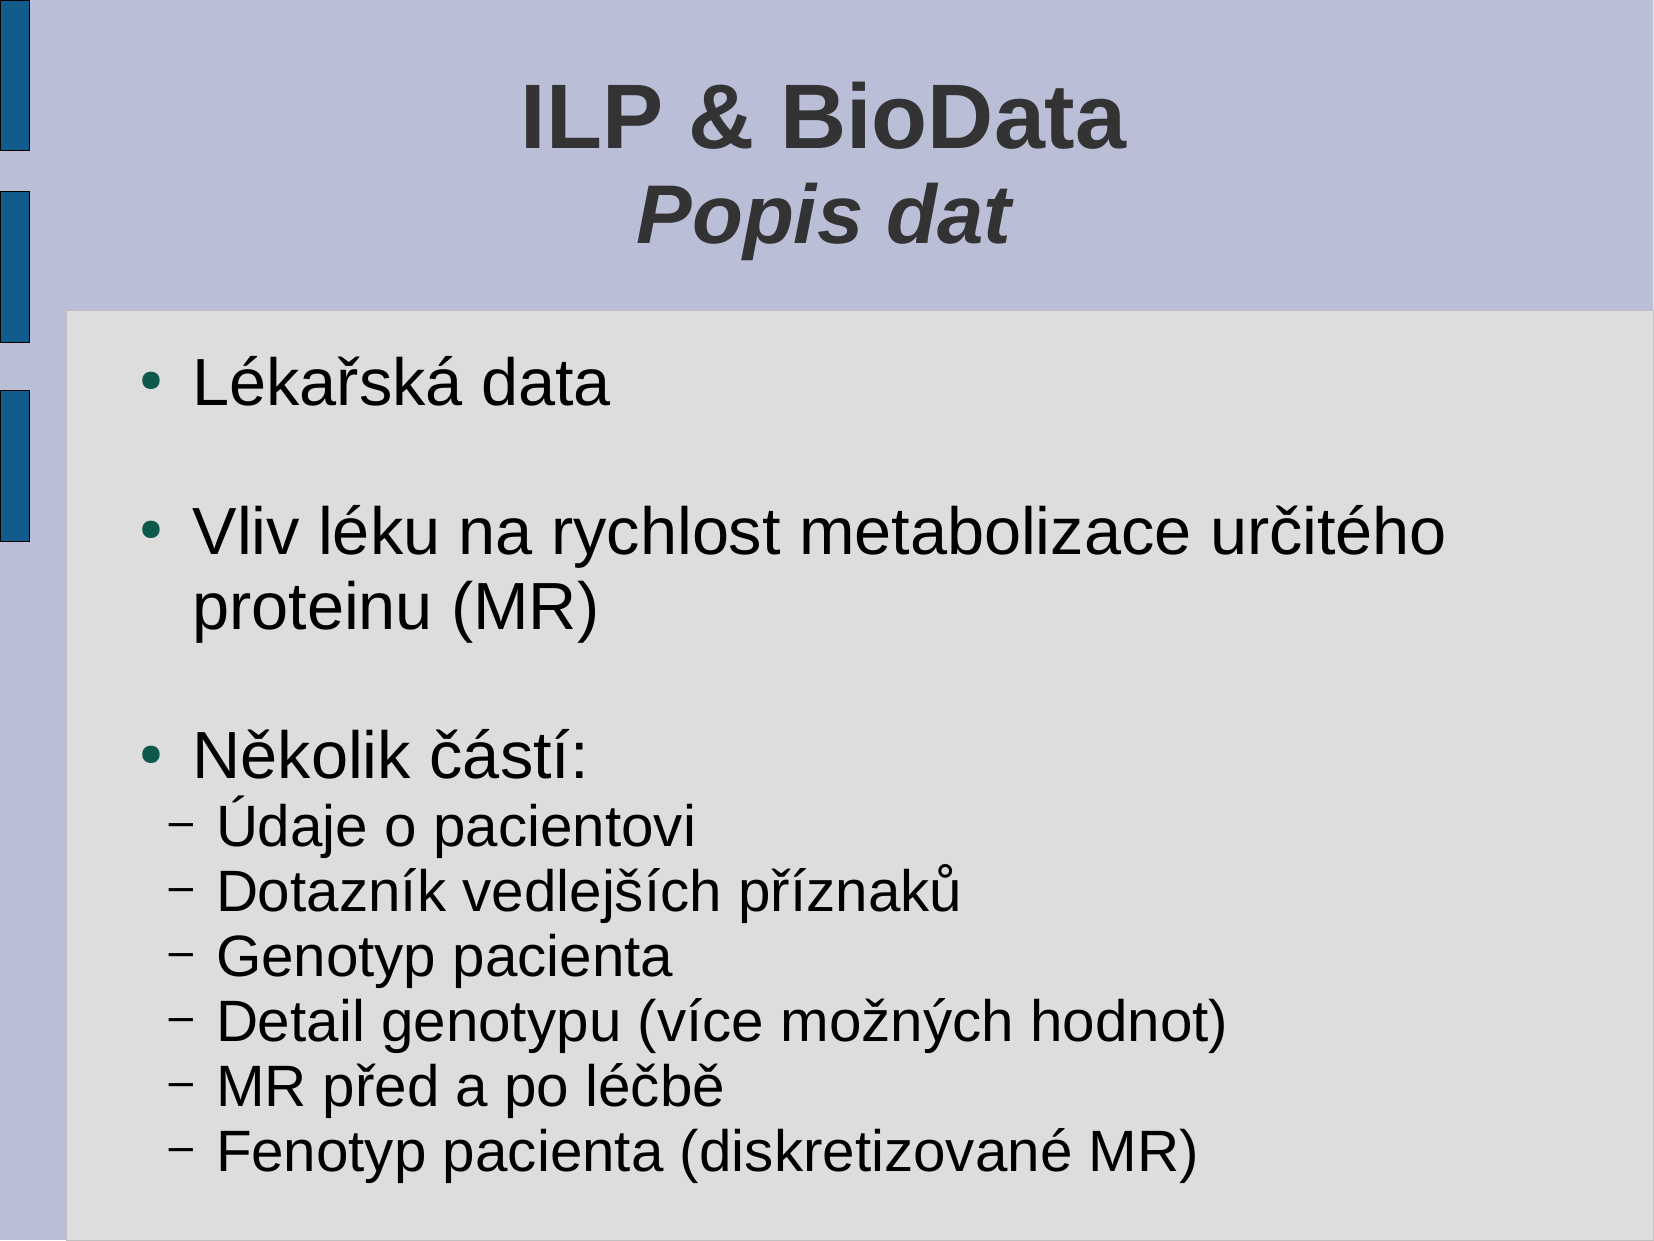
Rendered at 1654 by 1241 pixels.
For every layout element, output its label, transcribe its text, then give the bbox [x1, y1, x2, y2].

title ILP & BioData Popis dat [118, 65, 1531, 261]
list Lékařská data Vliv léku na rychlost metabolizace určitého proteinu (MR) Několik částí: Údaje o pacientovi Dotazník vedlejších příznaků Genotyp pacienta Detail genotypu (více možných hodnot) MR před a po léčbě Fenotyp pacienta (diskretizované MR) [121, 344, 1534, 1211]
